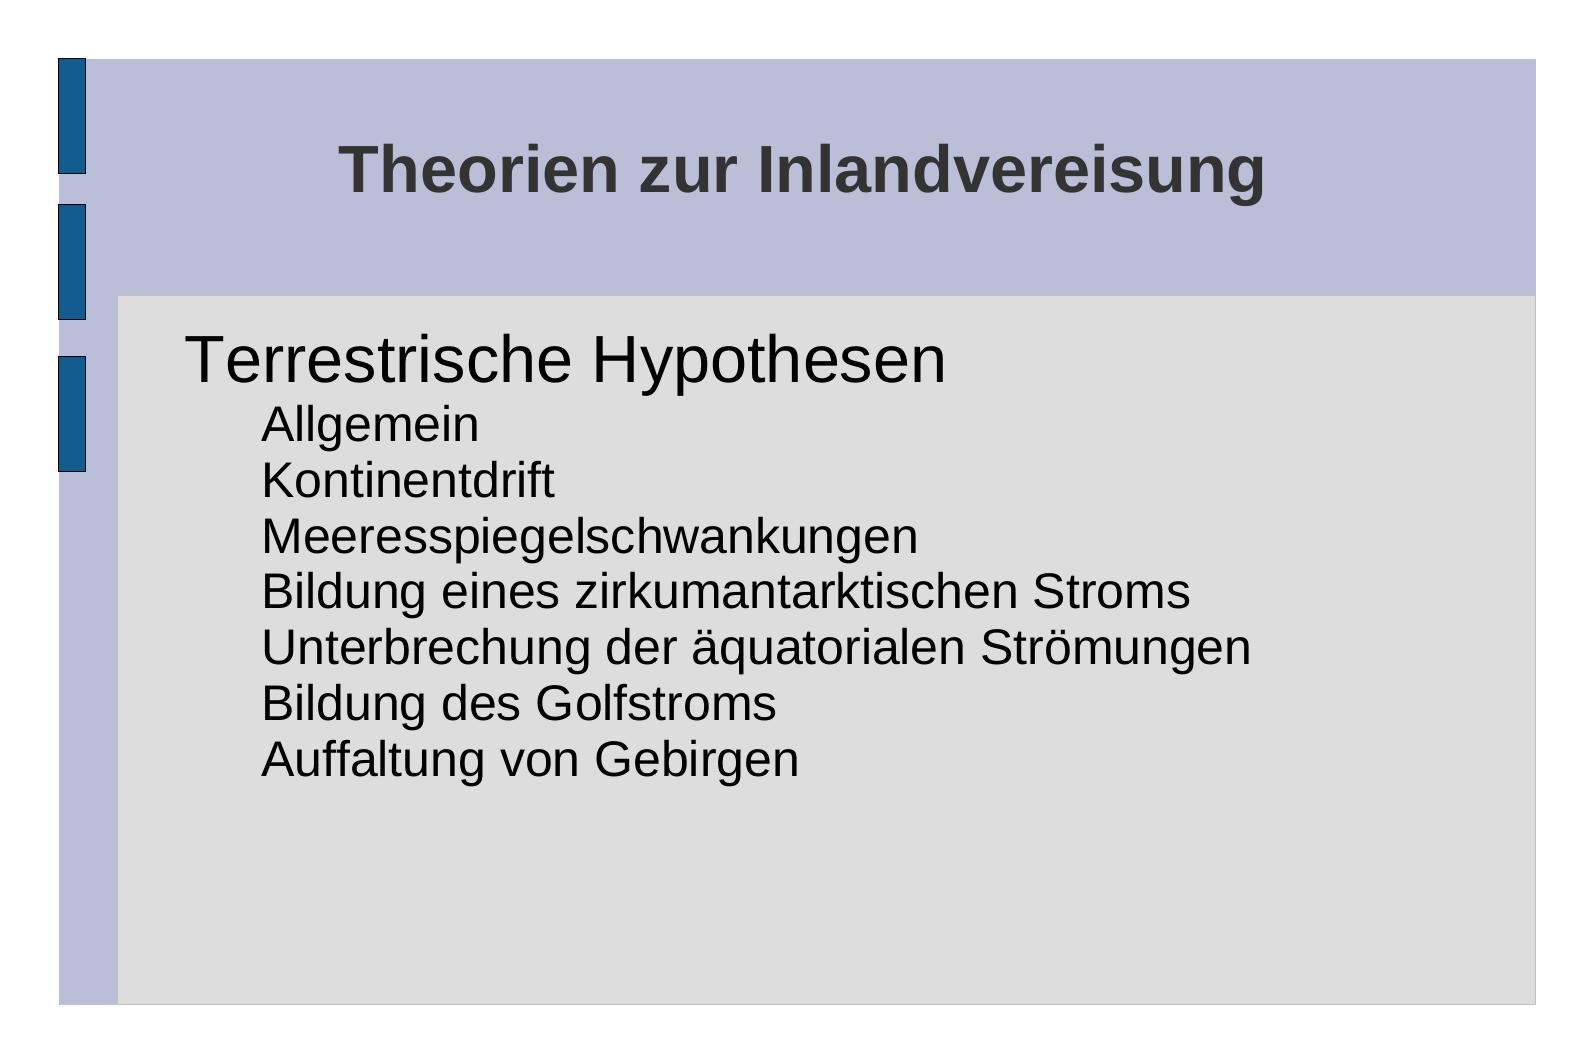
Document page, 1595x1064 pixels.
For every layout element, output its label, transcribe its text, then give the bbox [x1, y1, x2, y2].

title Theorien zur Inlandvereisung [167, 106, 1429, 308]
list Terrestrische Hypothesen Allgemein Kontinentdrift Meeresspiegelschwankungen Bildung eines zirkumantarktischen Stroms Unterbrechung der äquatorialen Strömungen Bildung des Golfstroms Auffaltung von Gebirgen [167, 321, 1429, 1028]
